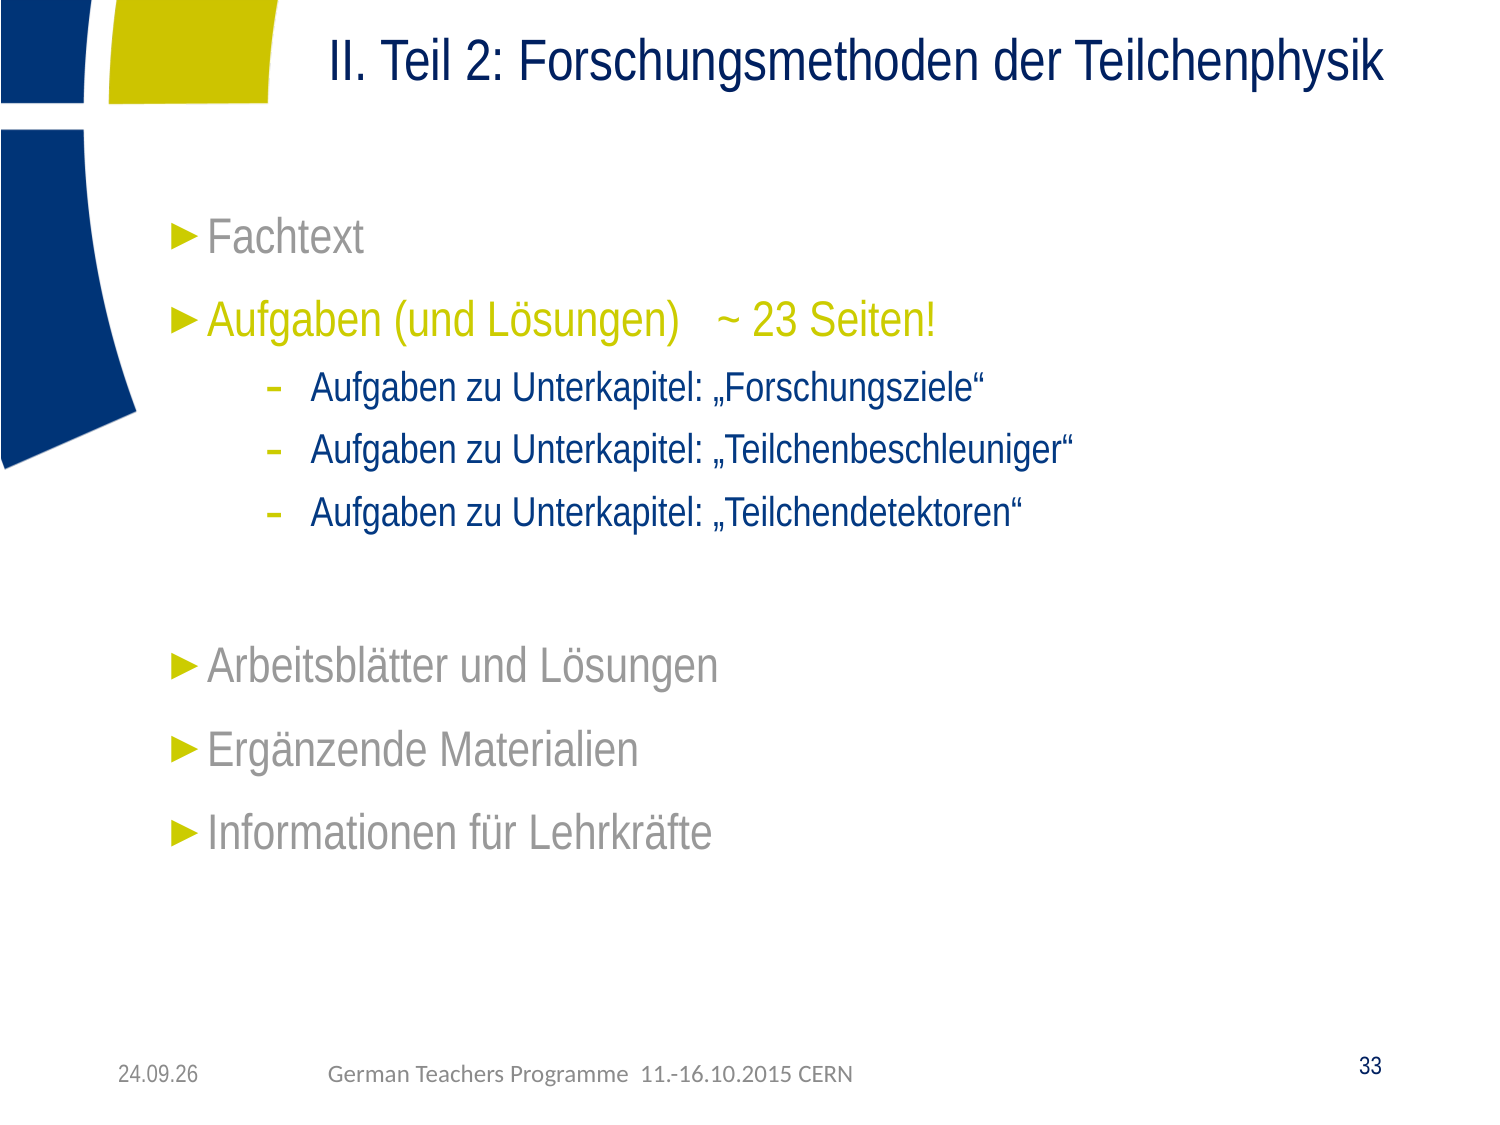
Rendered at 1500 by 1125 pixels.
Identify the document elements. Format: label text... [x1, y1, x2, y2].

slide_number 14.10.15 [103, 1042, 290, 1103]
footer German Teachers Programme 11.-16.10.2015 CERN [312, 1042, 987, 1103]
list Fachtext Aufgaben (und Lösungen) ~ 23 Seiten! Aufgaben zu Unterkapitel: „Forschungsziele“ Aufgaben zu Unterkapitel: „Teilchenbeschleuniger“ Aufgaben zu Unterkapitel: „Teilchendetektoren“ Arbeitsblätter und Lösungen Ergänzende Materialien Informationen für Lehrkräfte [147, 125, 1447, 1036]
slide_number <Foliennummer> [1059, 1042, 1397, 1103]
picture [0, 0, 1500, 1125]
title II. Teil 2: Forschungsmethoden der Teilchenphysik [313, 0, 1465, 114]
